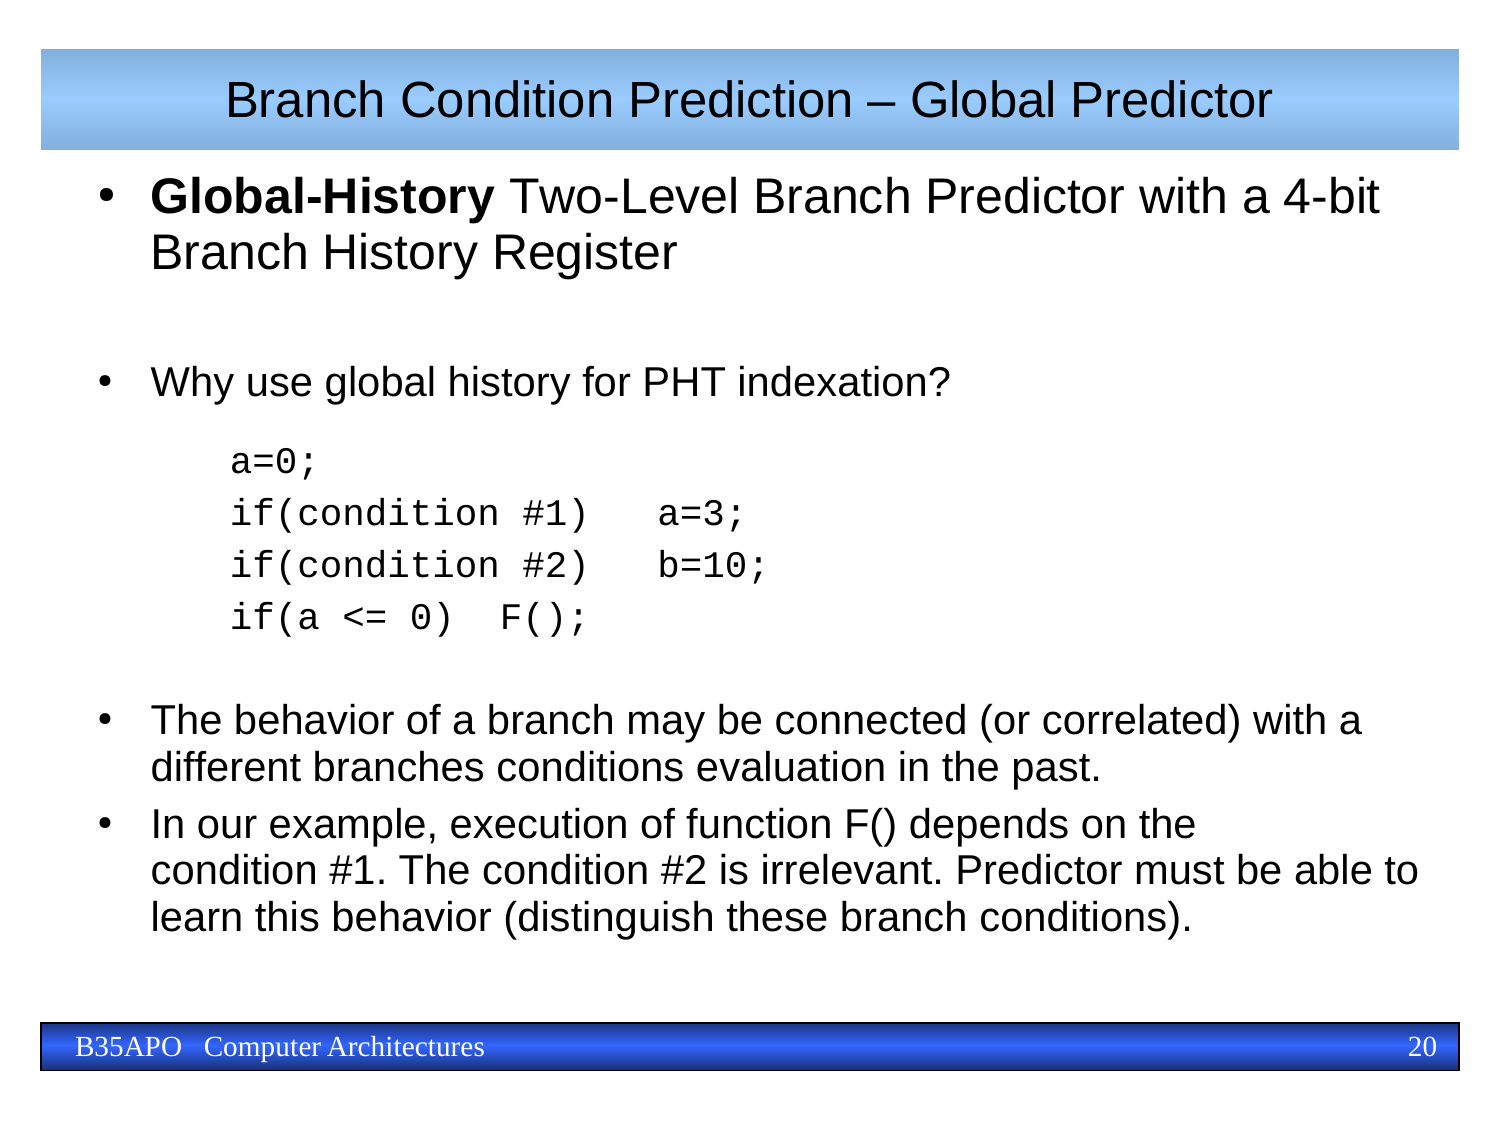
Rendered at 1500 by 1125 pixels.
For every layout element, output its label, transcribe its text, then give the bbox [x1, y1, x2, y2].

title Branch Condition Prediction – Global Predictor [41, 49, 1459, 150]
text_box Global-History Two-Level Branch Predictor with a 4-bit Branch History Register Why use global history for PHT indexation? a=0; if(condition #1) a=3; if(condition #2) b=10; if(a <= 0) F(); The behavior of a branch may be connected (or correlated) with a different branches conditions evaluation in the past. In our example, execution of function F() depends on the condition #1. The condition #2 is irrelevant. Predictor must be able to learn this behavior (distinguish these branch conditions). [64, 160, 1436, 1012]
